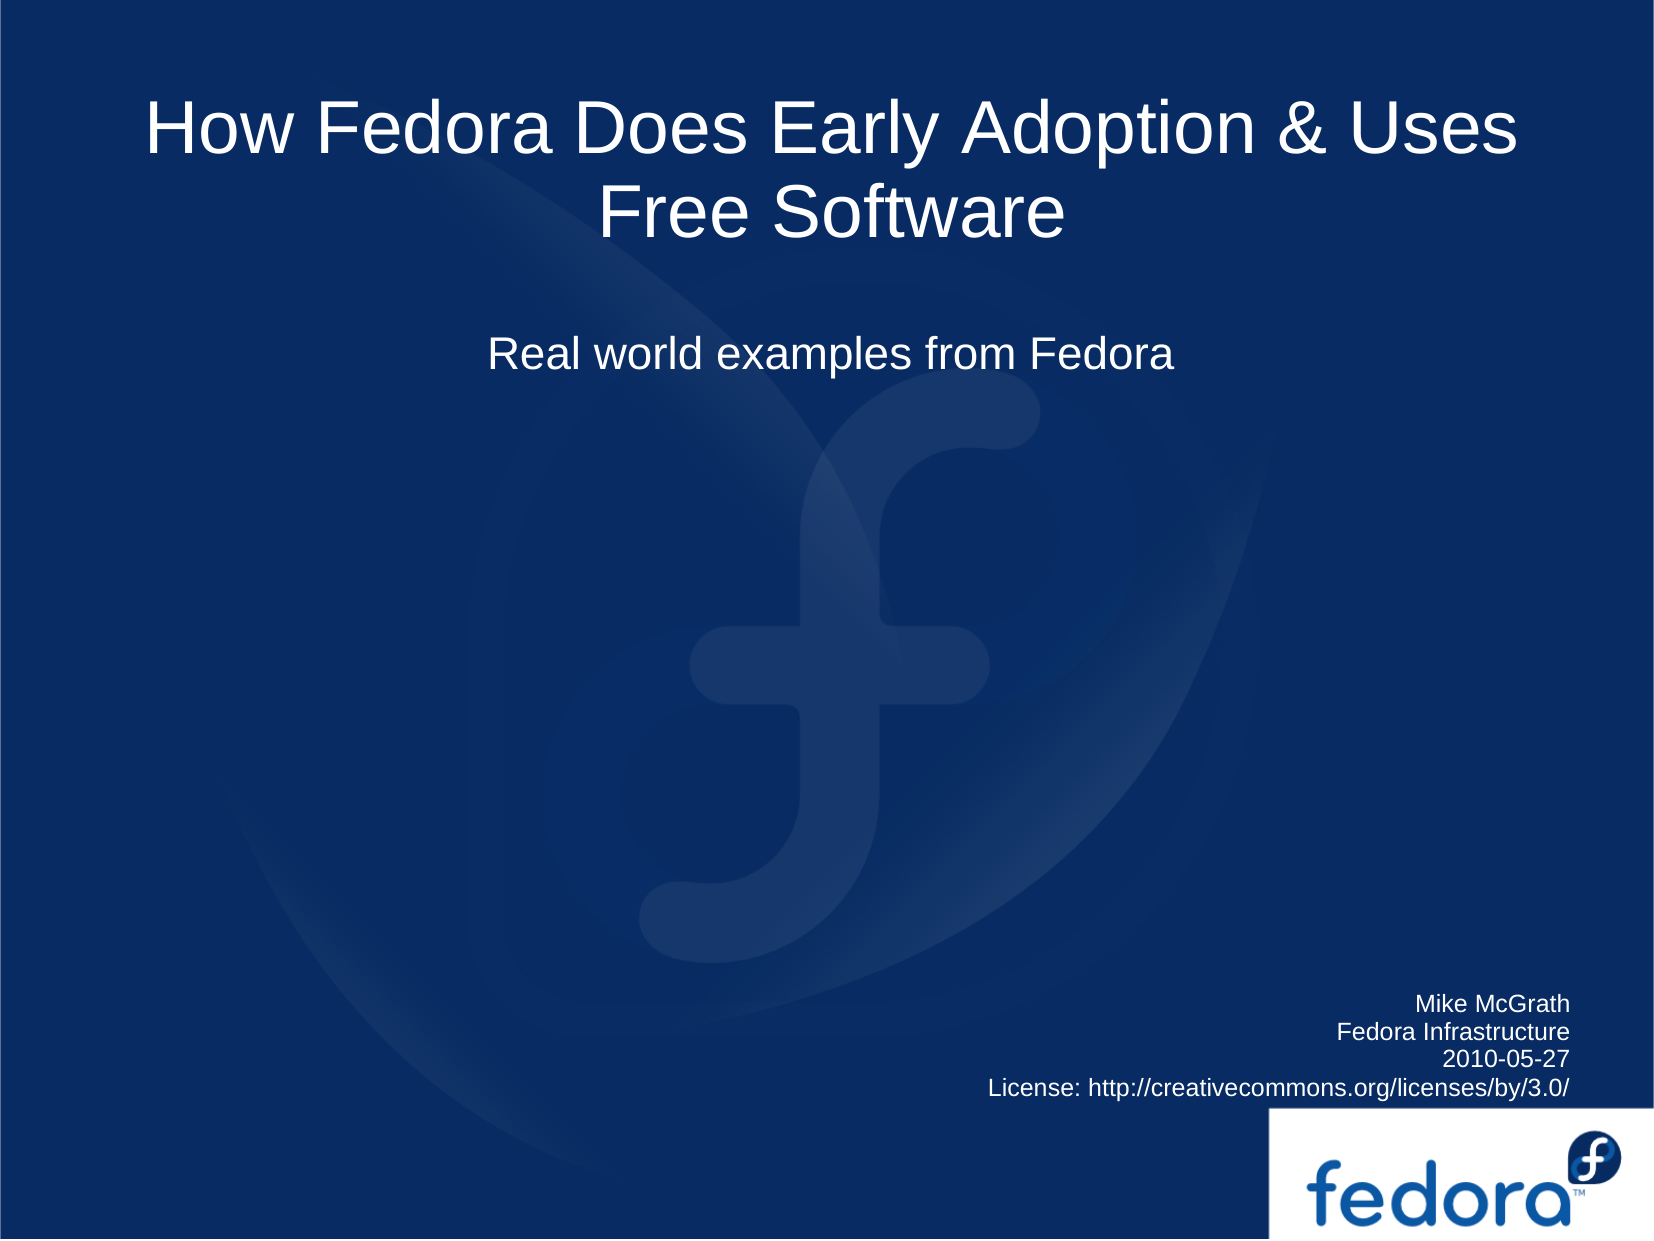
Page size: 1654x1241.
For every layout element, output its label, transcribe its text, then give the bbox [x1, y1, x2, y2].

text_box Mike McGrath Fedora Infrastructure 2010-05-27 License: http://creativecommons.org/licenses/by/3.0/ [82, 989, 1571, 1102]
picture [0, 0, 1654, 1239]
title Real world examples from Fedora [86, 257, 1576, 451]
title How Fedora Does Early Adoption & Uses Free Software [88, 73, 1577, 266]
